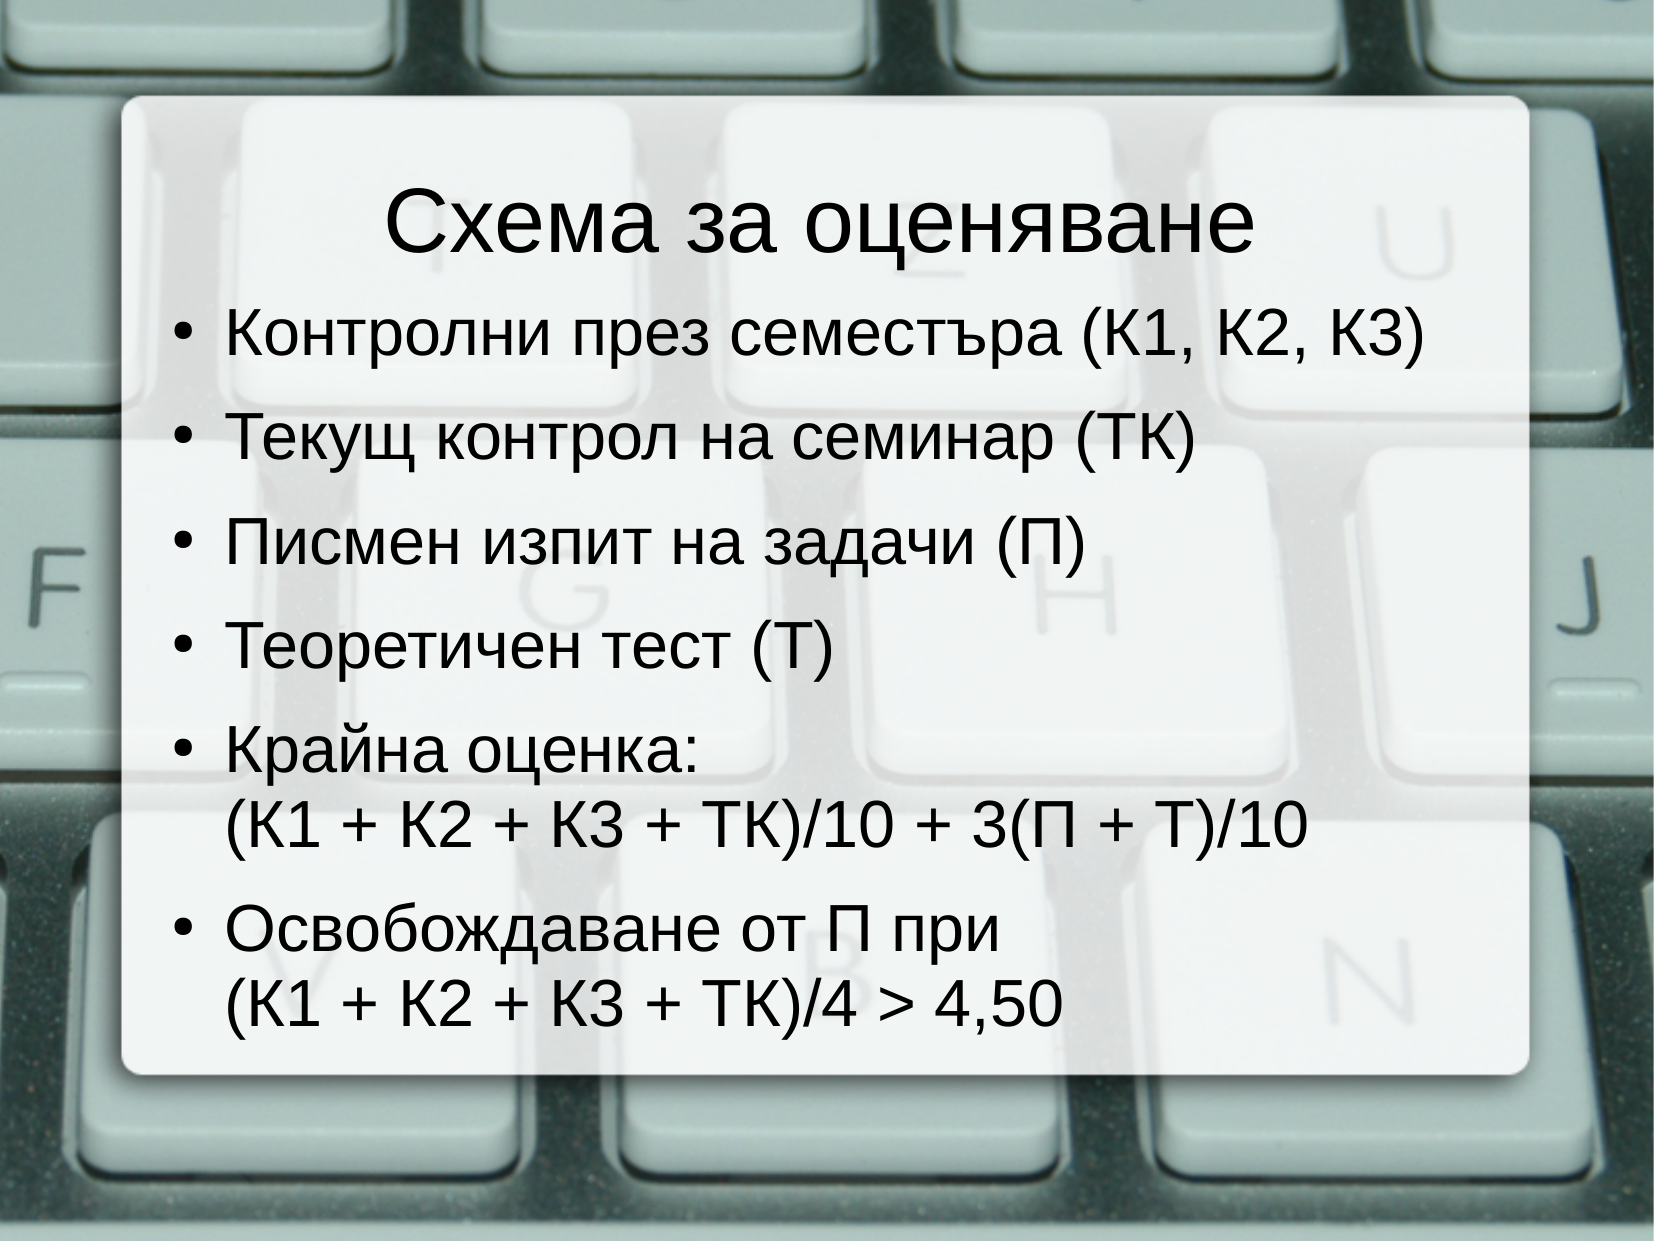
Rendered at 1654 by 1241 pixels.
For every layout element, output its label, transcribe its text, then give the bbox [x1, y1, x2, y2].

picture [0, 0, 1654, 1241]
title Схема за оценяване [135, 117, 1506, 325]
chart [769, 591, 888, 651]
list Контролни през семестъра (К1, К2, К3) Текущ контрол на семинар (ТК) Писмен изпит на задачи (П) Теоретичен тест (Т) Крайна оценка: (К1 + К2 + К3 + ТК)/10 + 3(П + Т)/10 Освобождаване от П при (К1 + К2 + К3 + ТК)/4 > 4,50 [153, 295, 1512, 1041]
